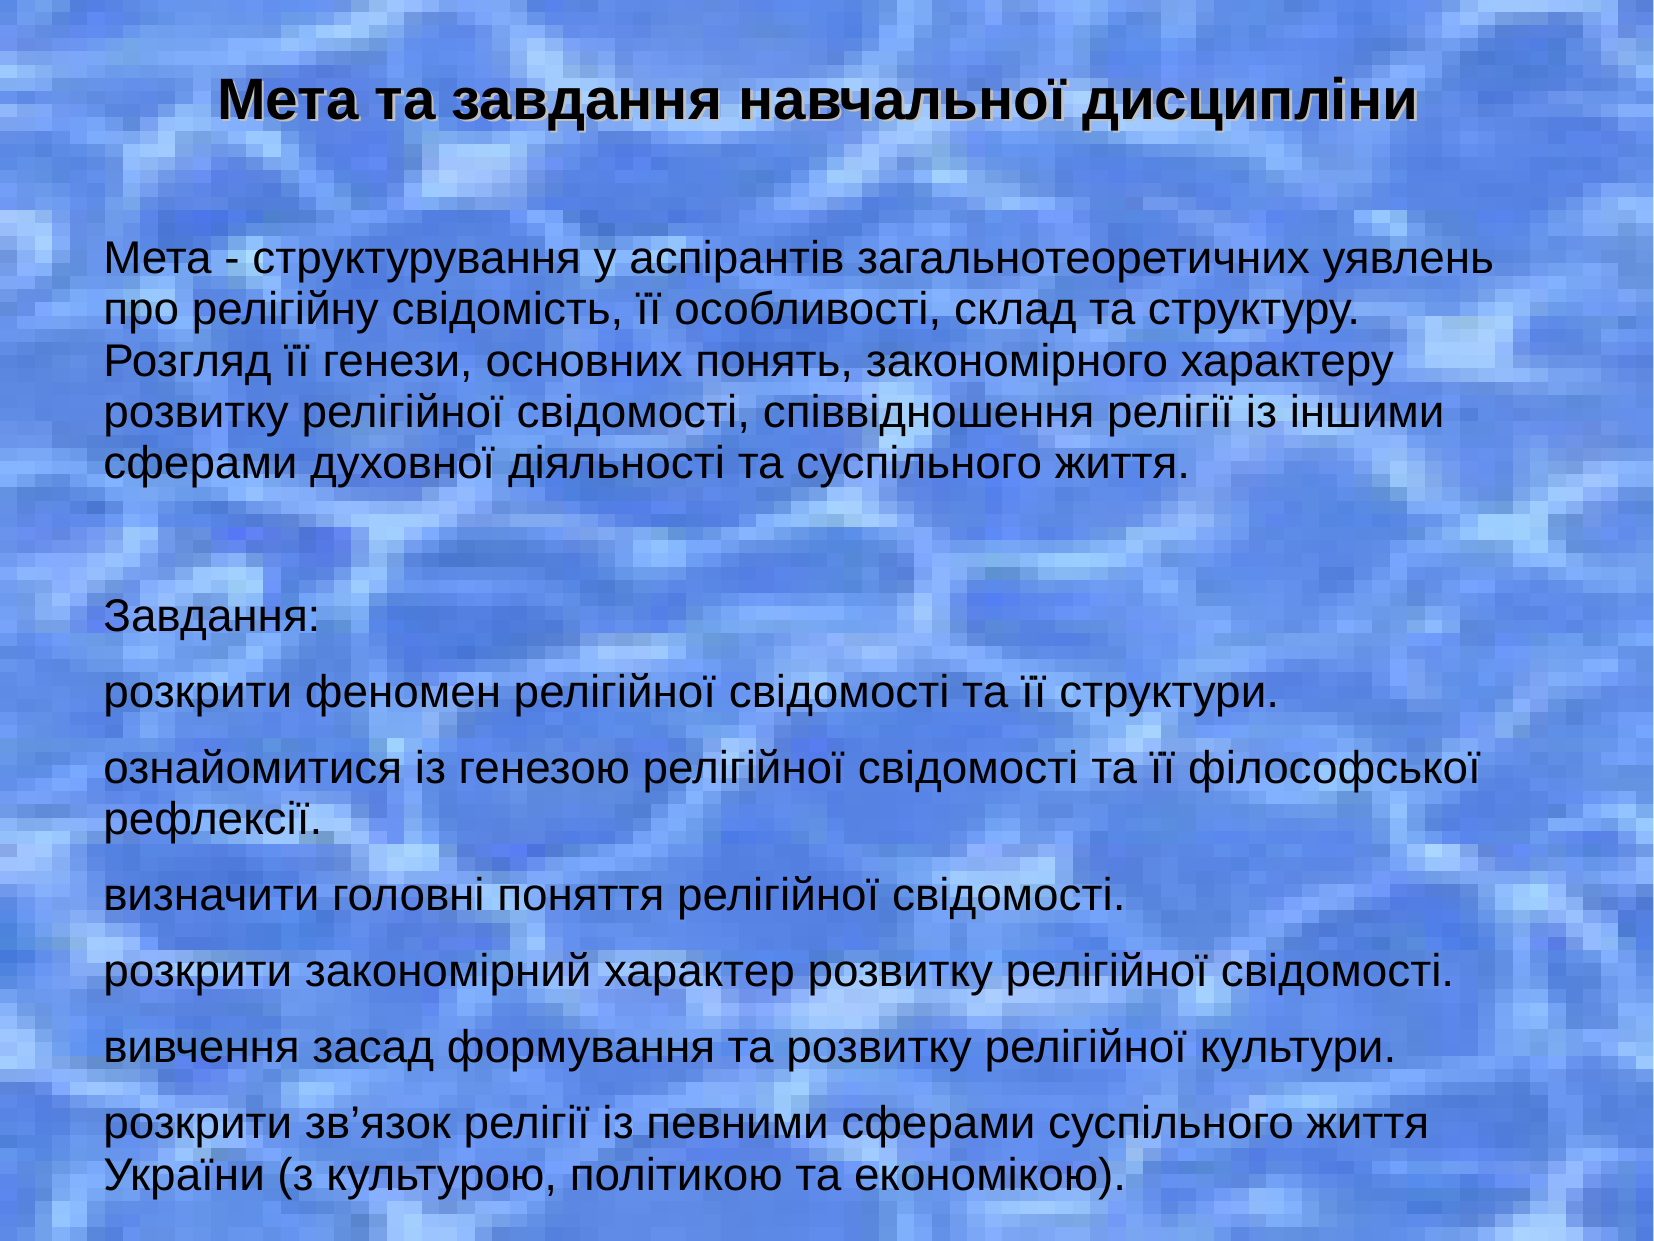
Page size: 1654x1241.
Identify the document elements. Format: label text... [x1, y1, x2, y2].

text_box Мета та завдання навчальної дисципліни Мета - структурування у аспірантів загальнотеоретичних уявлень про релігійну свідомість, її особливості, склад та структуру. Розгляд її генези, основних понять, закономірного характеру розвитку релігійної свідомості, співвідношення релігії із іншими сферами духовної діяльності та суспільного життя. Завдання: розкрити феномен релігійної свідомості та її структури. ознайомитися із генезою релігійної свідомості та її філософської рефлексії. визначити головні поняття релігійної свідомості. розкрити закономірний характер розвитку релігійної свідомості. вивчення засад формування та розвитку релігійної культури. розкрити зв’язок релігії із певними сферами суспільного життя України (з культурою, політикою та економікою). [88, 59, 1548, 1241]
picture [0, 0, 1654, 1241]
